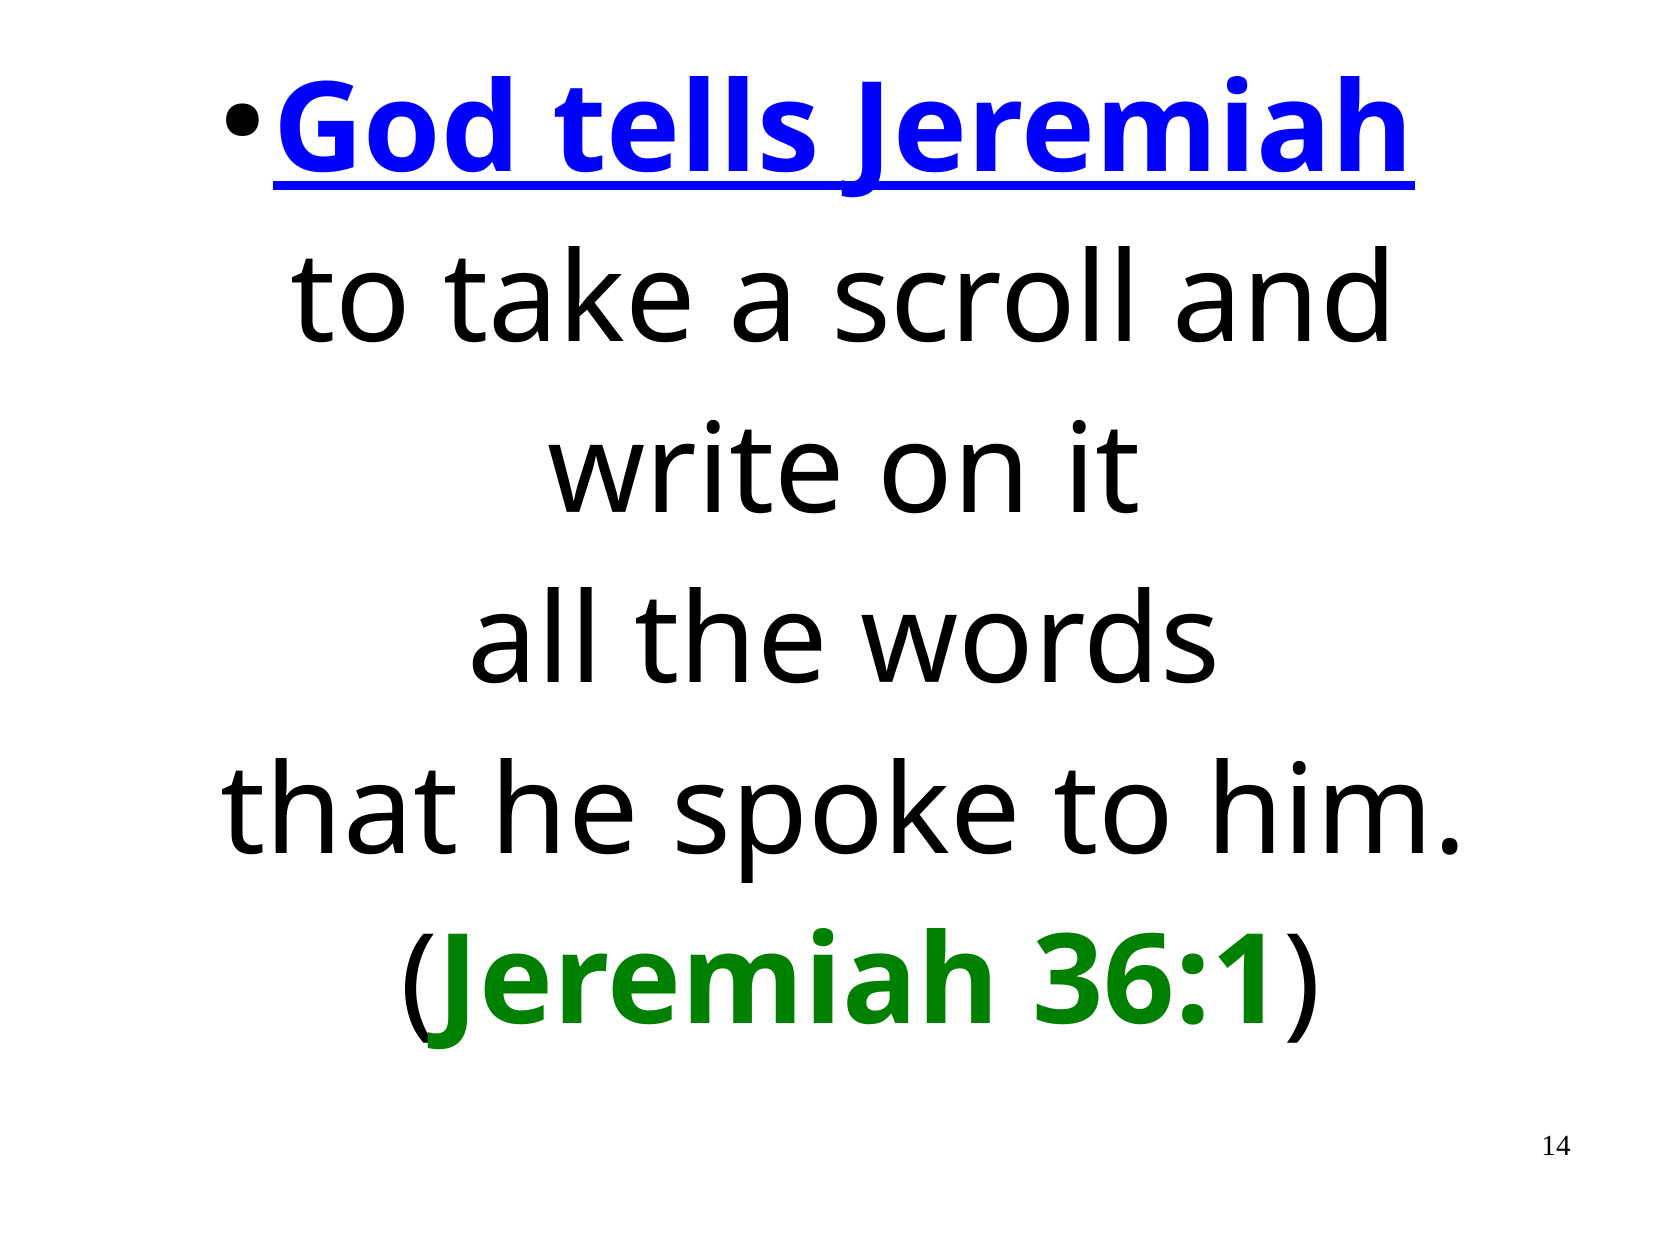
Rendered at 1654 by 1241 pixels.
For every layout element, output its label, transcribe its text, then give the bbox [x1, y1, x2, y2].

list God tells Jeremiah to take a scroll and write on it all the words that he spoke to him. (Jeremiah 36:1) [37, 37, 1613, 1238]
